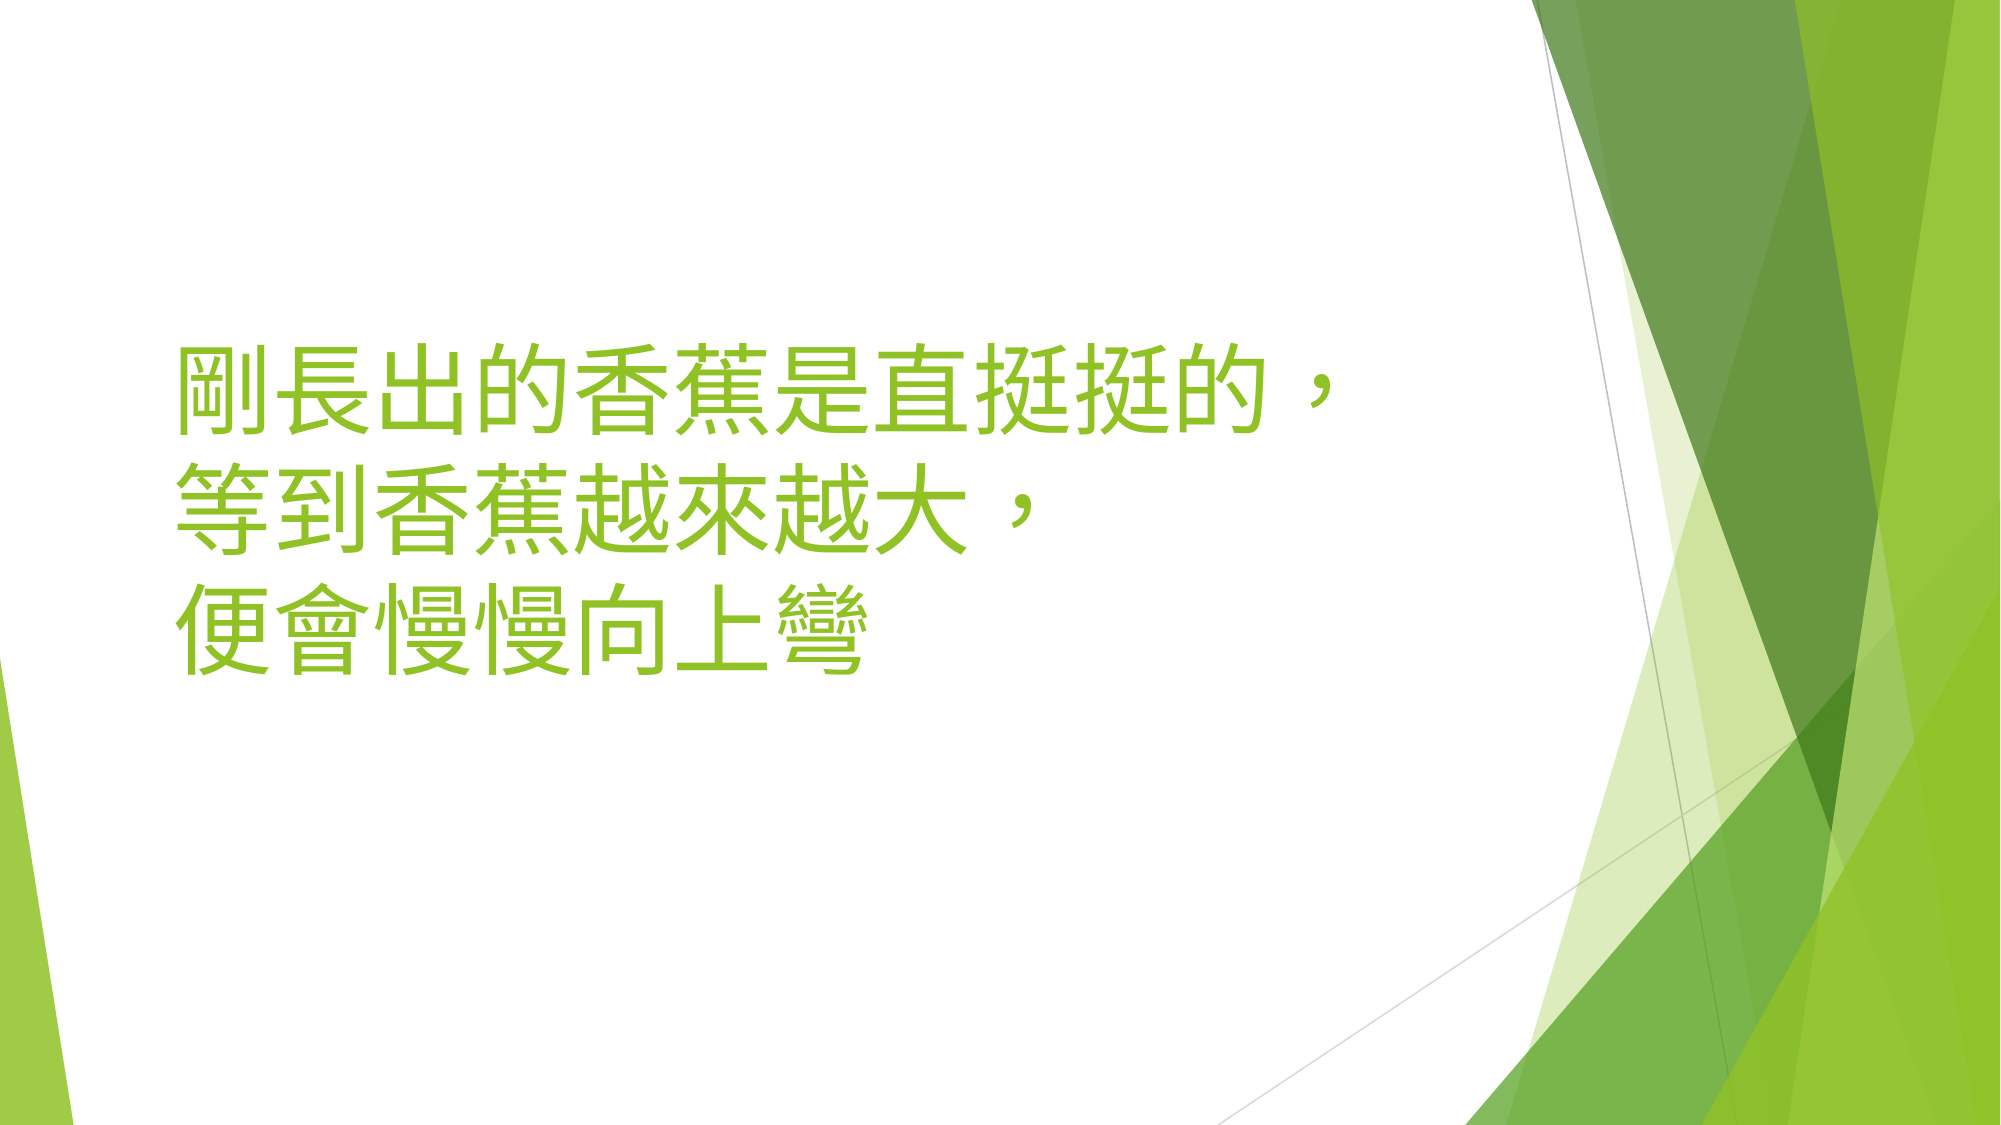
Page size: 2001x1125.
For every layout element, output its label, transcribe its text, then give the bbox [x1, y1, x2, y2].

text_box 剛長出的香蕉是直挺挺的， 等到香蕉越來越大， 便會慢慢向上彎 [157, 319, 1568, 620]
